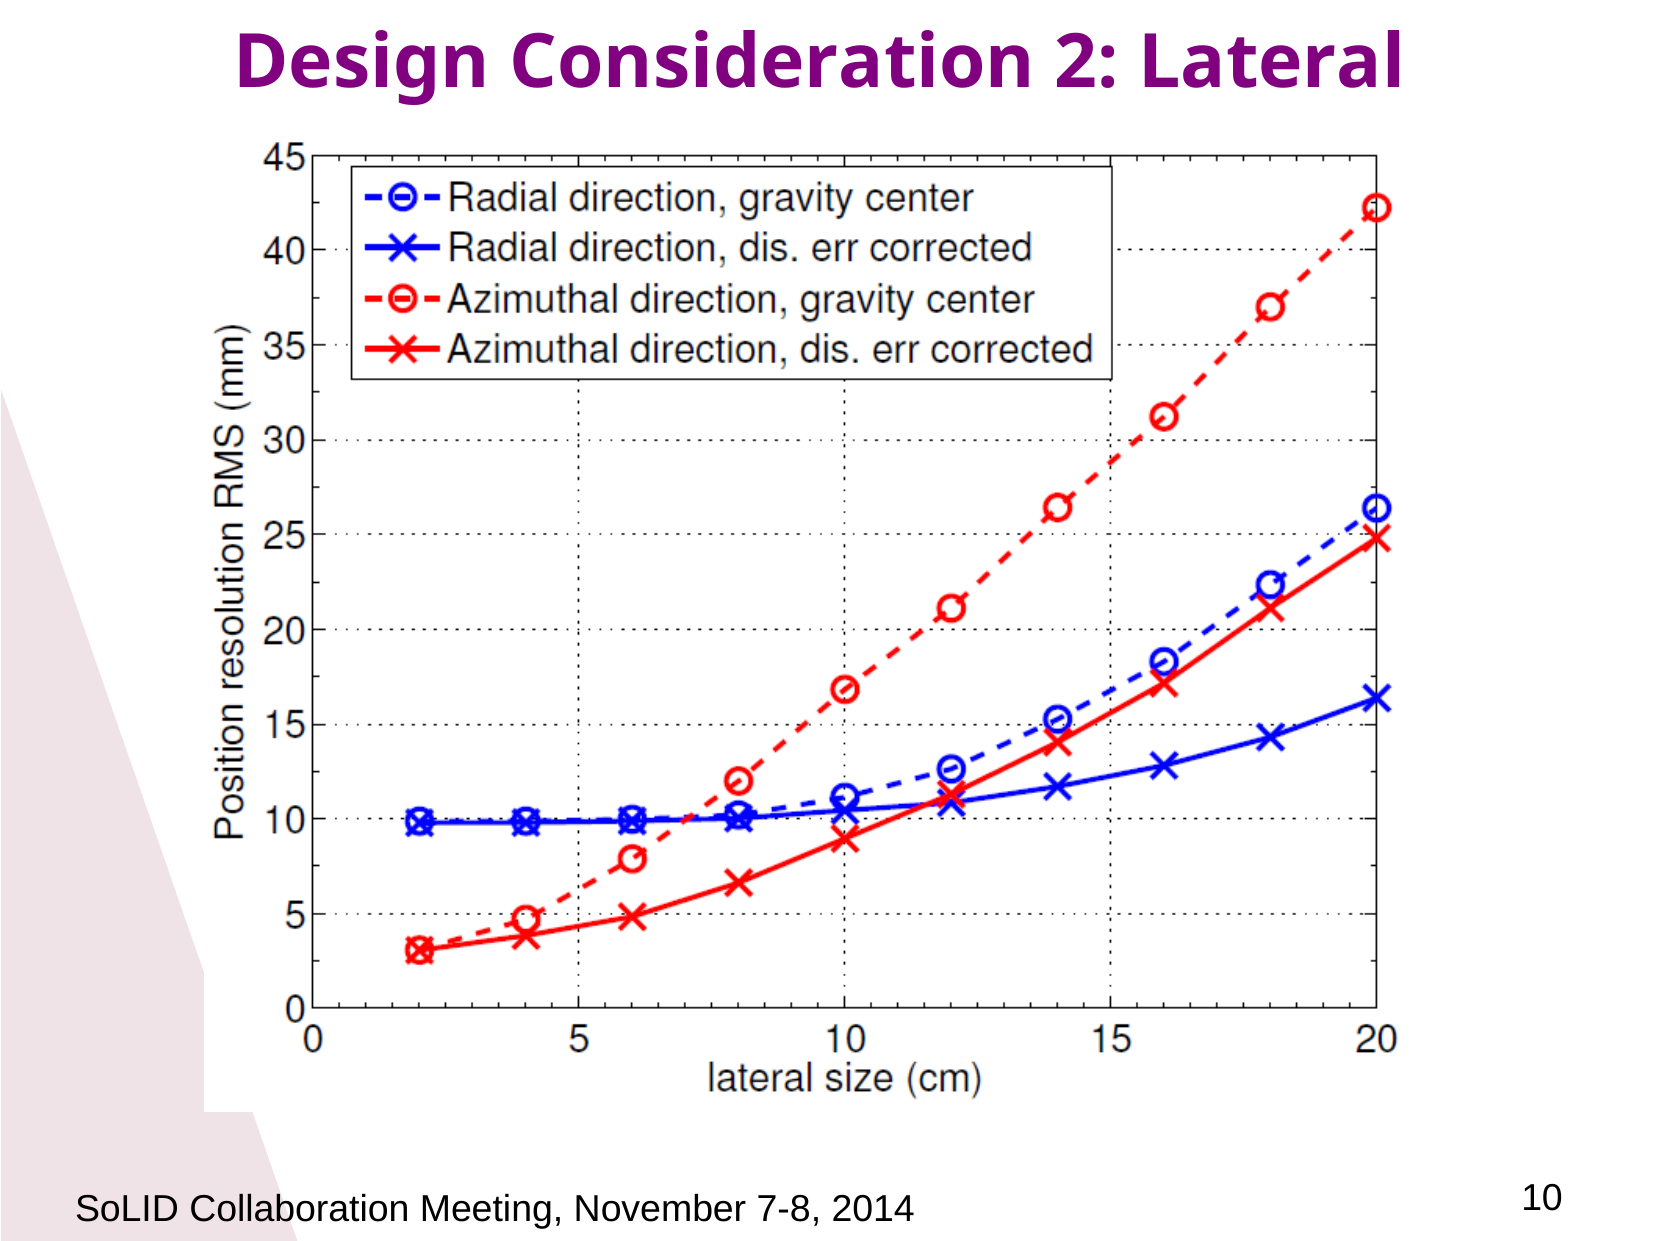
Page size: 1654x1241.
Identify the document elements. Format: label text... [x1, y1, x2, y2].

picture [204, 127, 1415, 1112]
title Design Consideration 2: Lateral [68, 13, 1571, 152]
